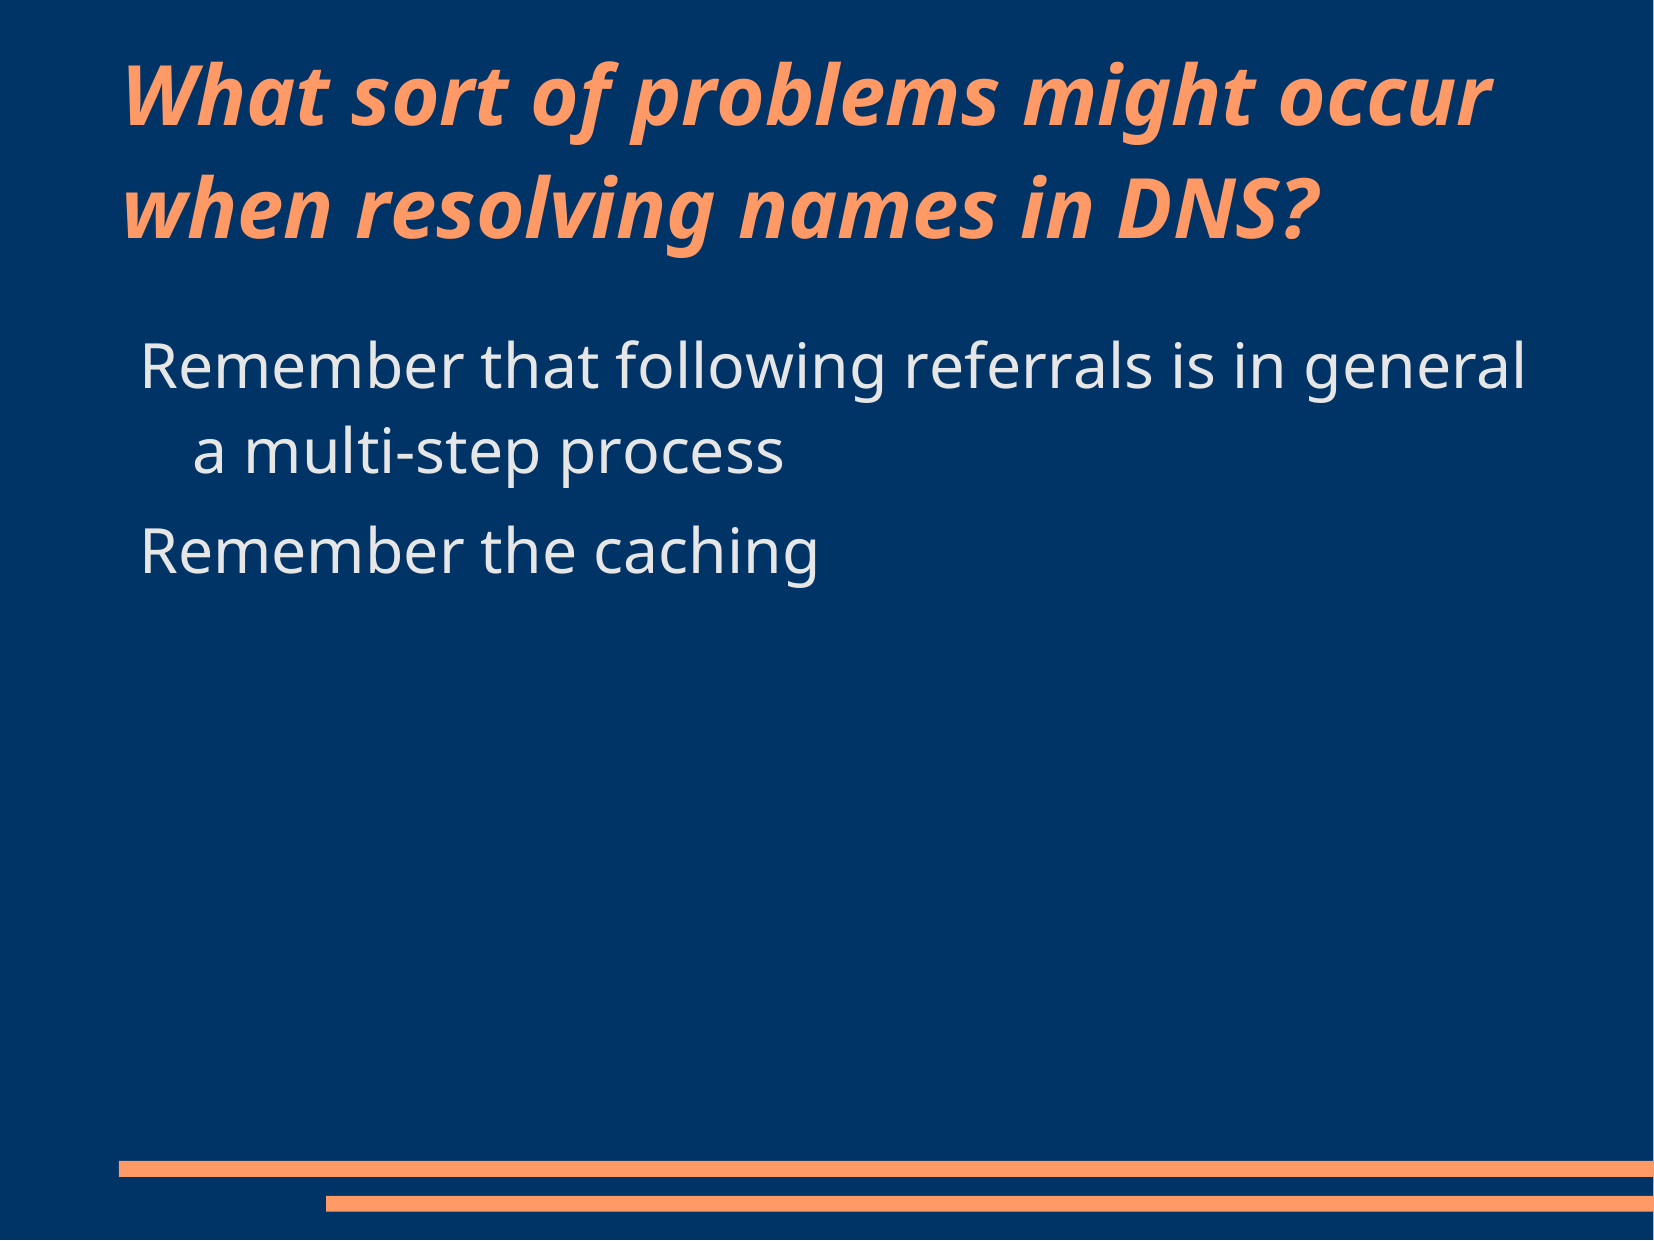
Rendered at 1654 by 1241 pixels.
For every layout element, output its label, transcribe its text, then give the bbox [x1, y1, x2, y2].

list Remember that following referrals is in general a multi-step process Remember the caching [121, 322, 1561, 1133]
title What sort of problems might occur when resolving names in DNS? [121, 46, 1534, 254]
